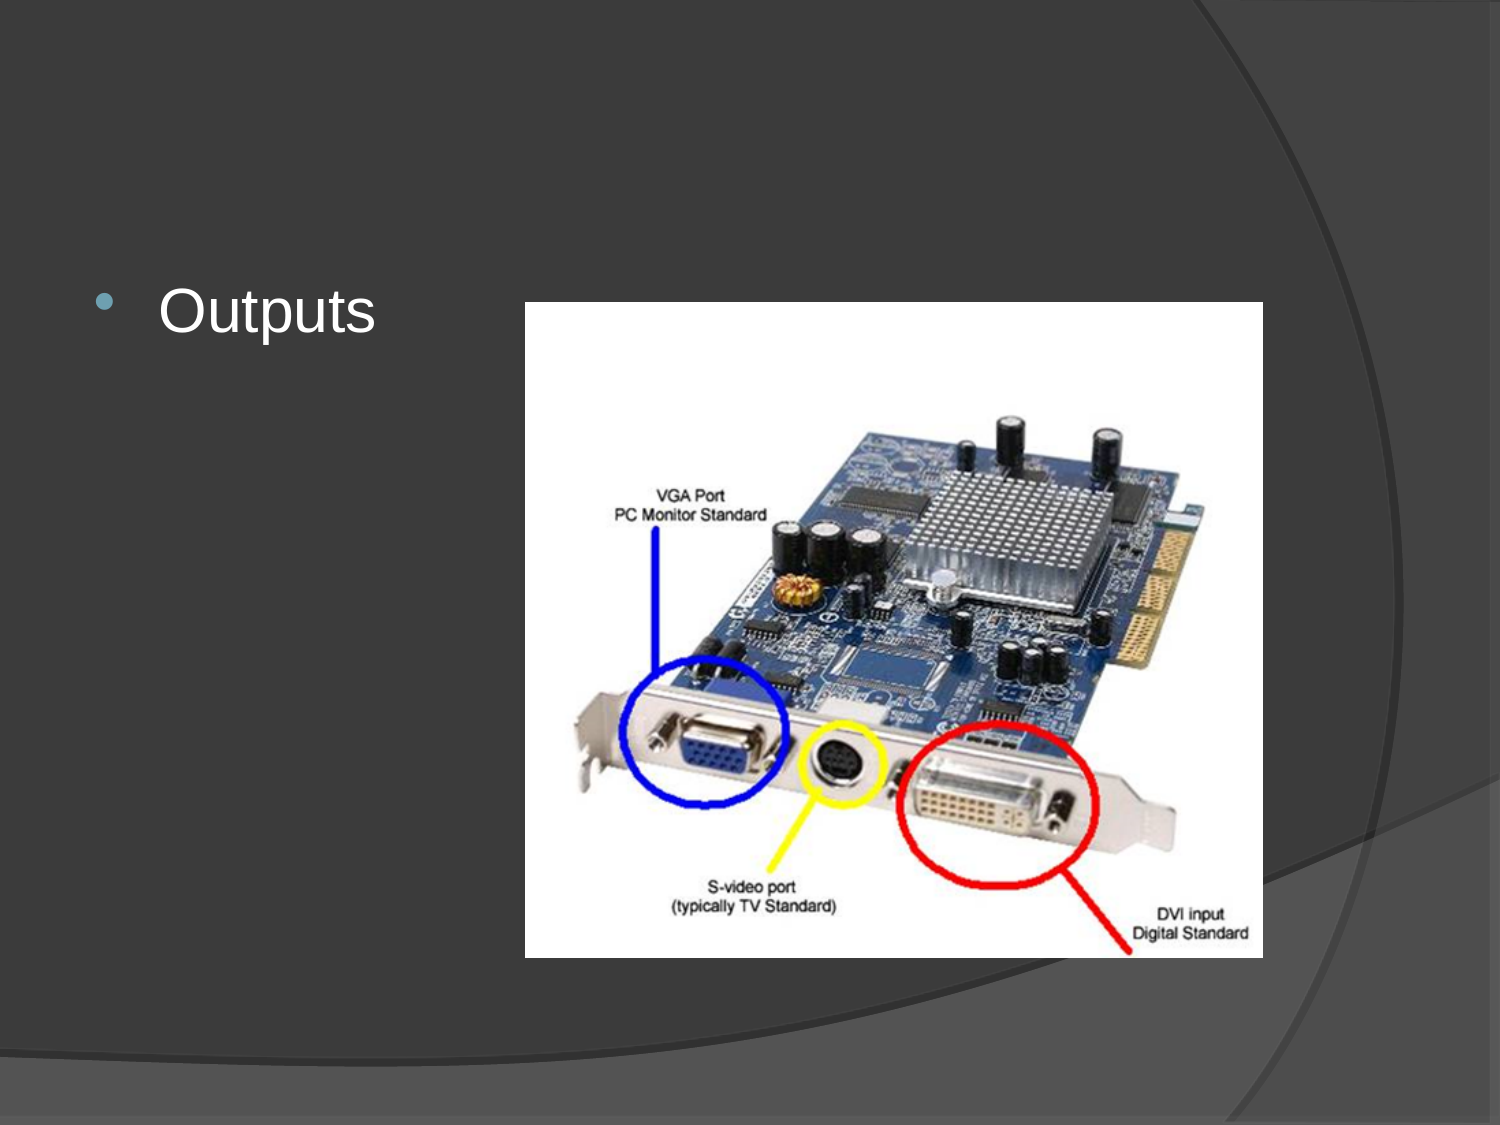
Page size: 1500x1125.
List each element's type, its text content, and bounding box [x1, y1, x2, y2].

list Outputs [75, 262, 1300, 1005]
picture [525, 302, 1263, 958]
